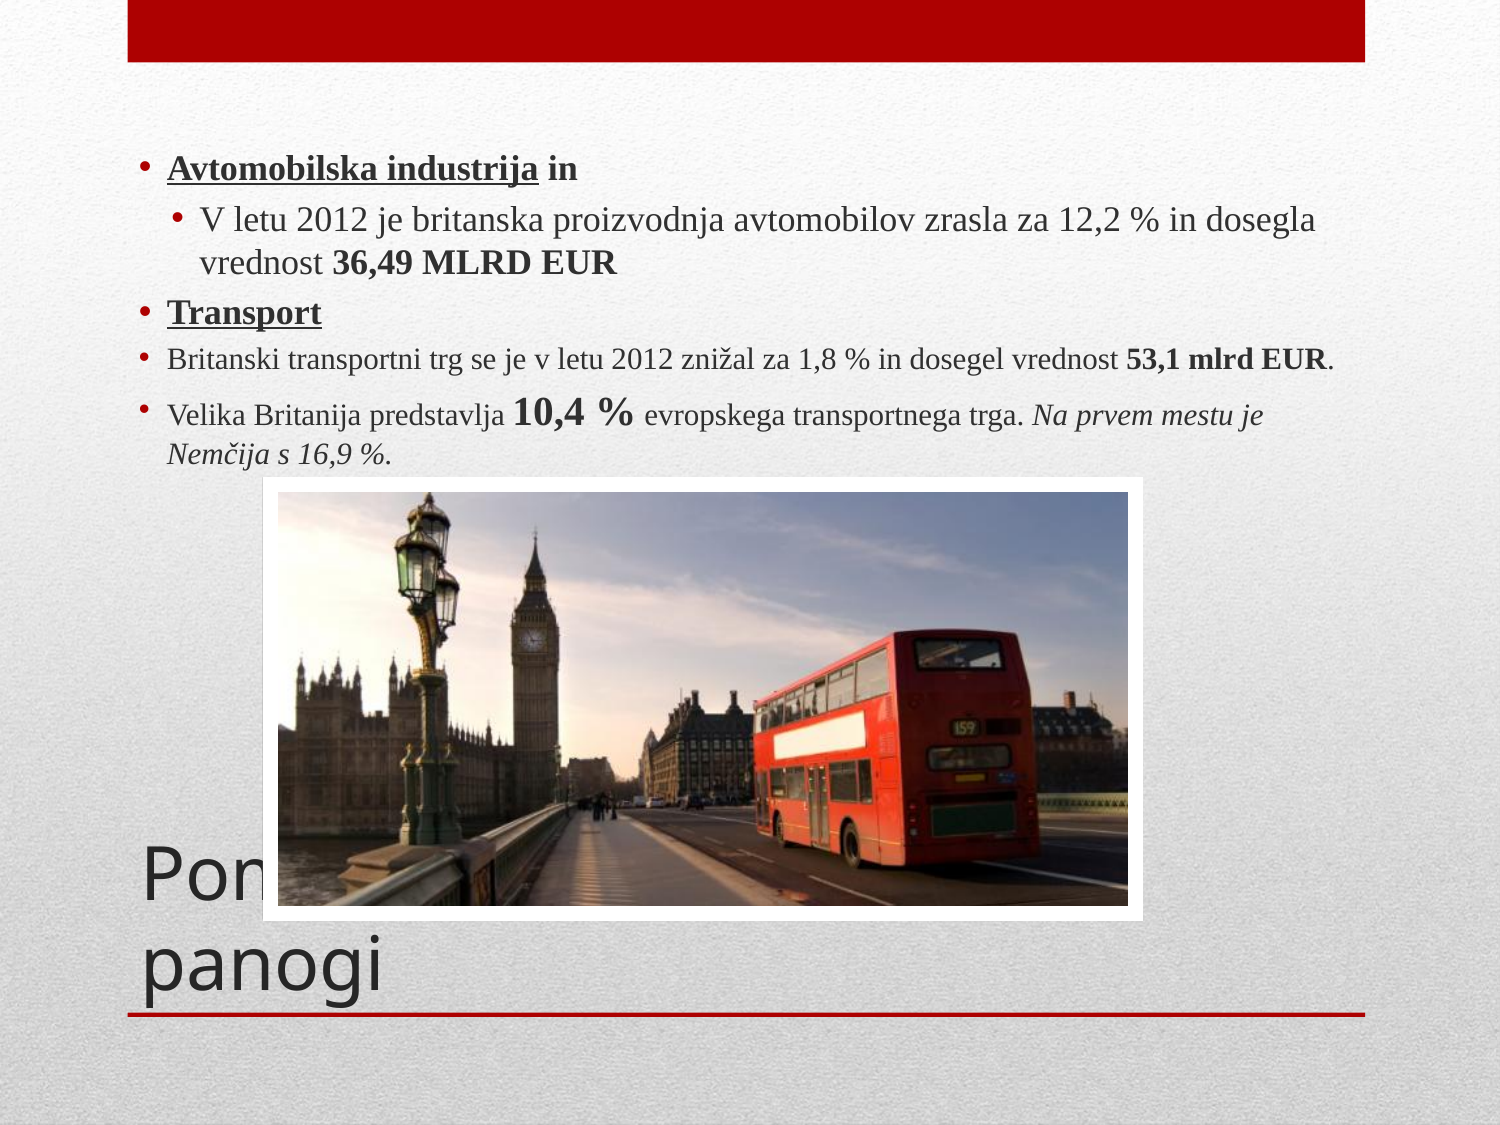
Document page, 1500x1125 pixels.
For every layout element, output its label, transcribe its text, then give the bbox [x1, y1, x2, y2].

title Pomembnejši gospodarski panogi [125, 750, 1238, 1013]
picture [0, 0, 1500, 1125]
list Avtomobilska industrija in V letu 2012 je britanska proizvodnja avtomobilov zrasla za 12,2 % in dosegla vrednost 36,49 MLRD EUR Transport Britanski transportni trg se je v letu 2012 znižal za 1,8 % in dosegel vrednost 53,1 mlrd EUR. Velika Britanija predstavlja 10,4 % evropskega transportnega trga. Na prvem mestu je Nemčija s 16,9 %. [123, 137, 1362, 504]
